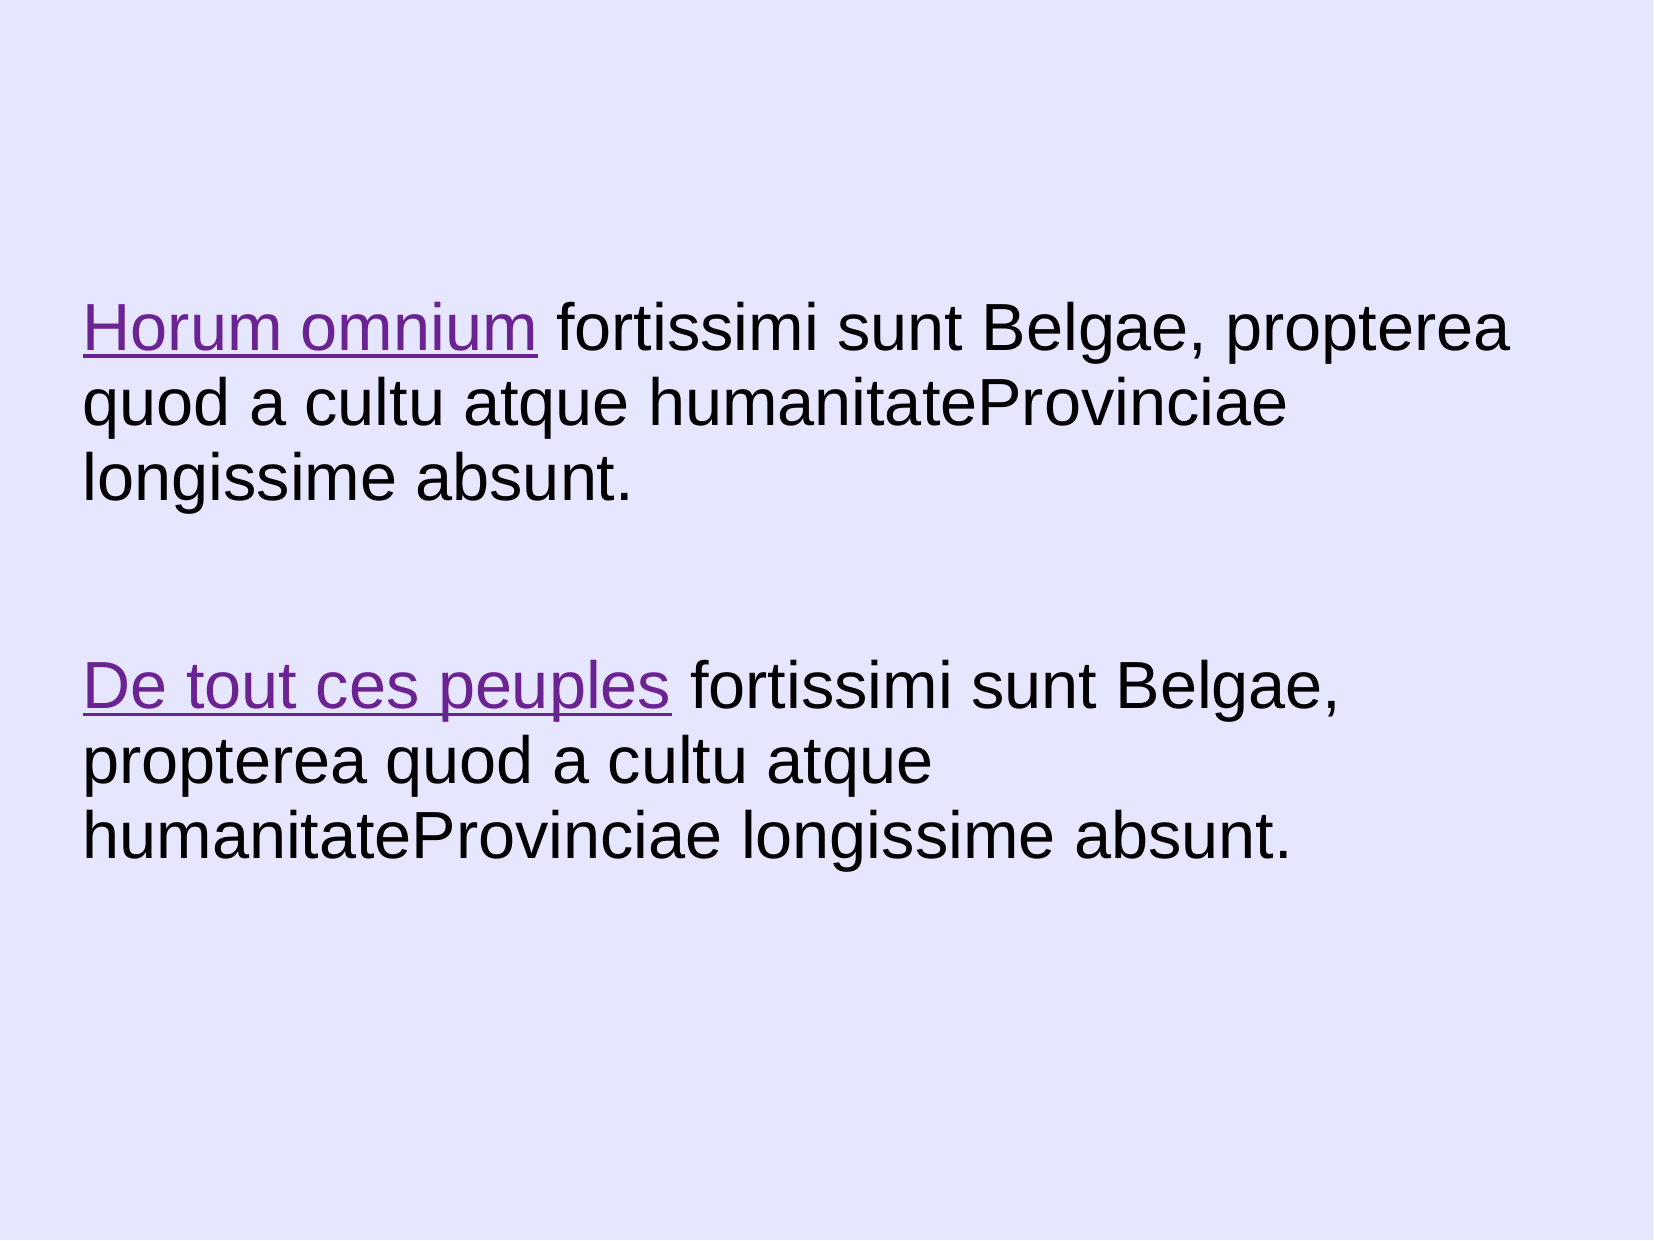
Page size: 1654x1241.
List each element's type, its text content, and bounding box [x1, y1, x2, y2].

list Horum omnium fortissimi sunt Belgae, propterea quod a cultu atque humanitateProvinciae longissime absunt. De tout ces peuples fortissimi sunt Belgae, propterea quod a cultu atque humanitateProvinciae longissime absunt. [82, 290, 1571, 1109]
